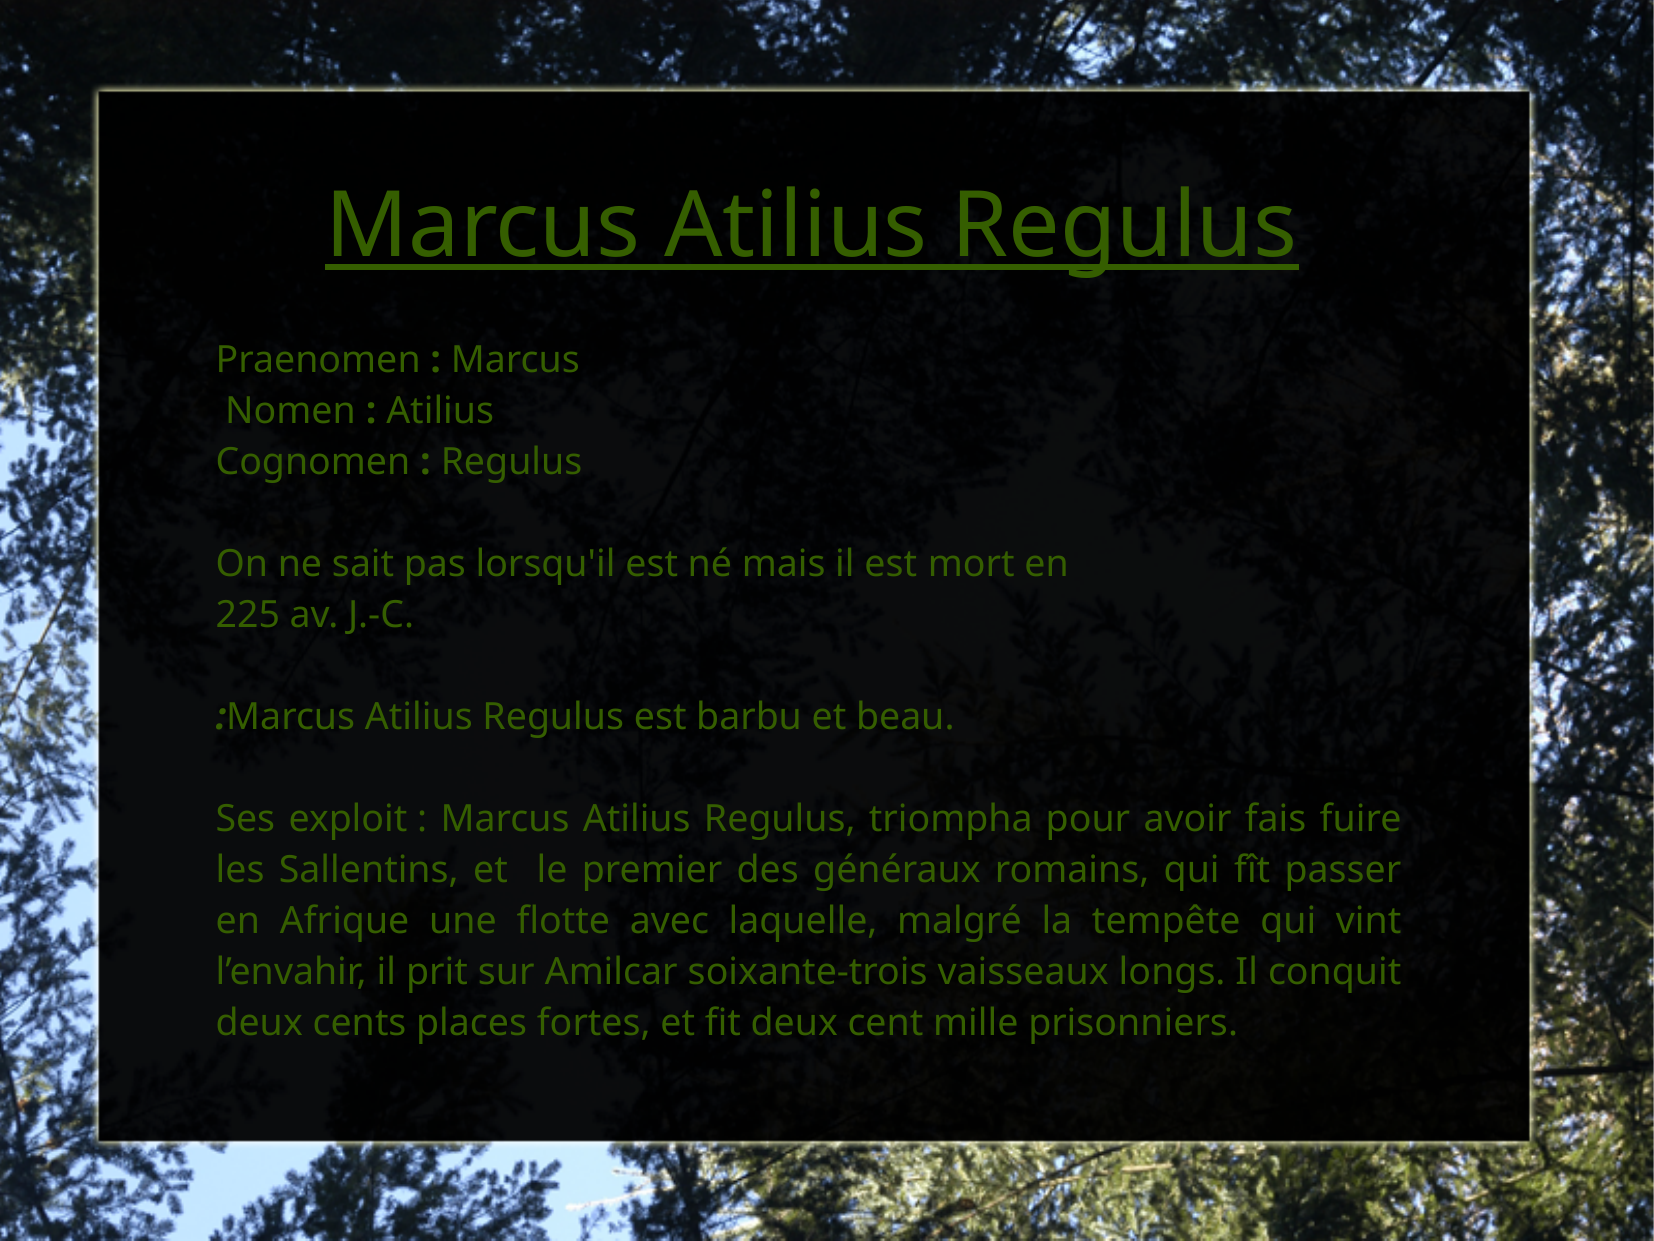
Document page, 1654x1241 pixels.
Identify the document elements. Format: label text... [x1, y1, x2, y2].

picture [0, 0, 1654, 1241]
text_box Praenomen : Marcus Nomen : Atilius Cognomen : Regulus On ne sait pas lorsqu'il est né mais il est mort en 225 av. J.-C. :Marcus Atilius Regulus est barbu et beau. Ses exploit : Marcus Atilius Regulus, triompha pour avoir fais fuire les Sallentins, et le premier des généraux romains, qui fît passer en Afrique une flotte avec laquelle, malgré la tempête qui vint l’envahir, il prit sur Amilcar soixante-trois vaisseaux longs. Il conquit deux cents places fortes, et fit deux cent mille prisonniers. [200, 324, 1418, 981]
title Marcus Atilius Regulus [118, 117, 1506, 325]
